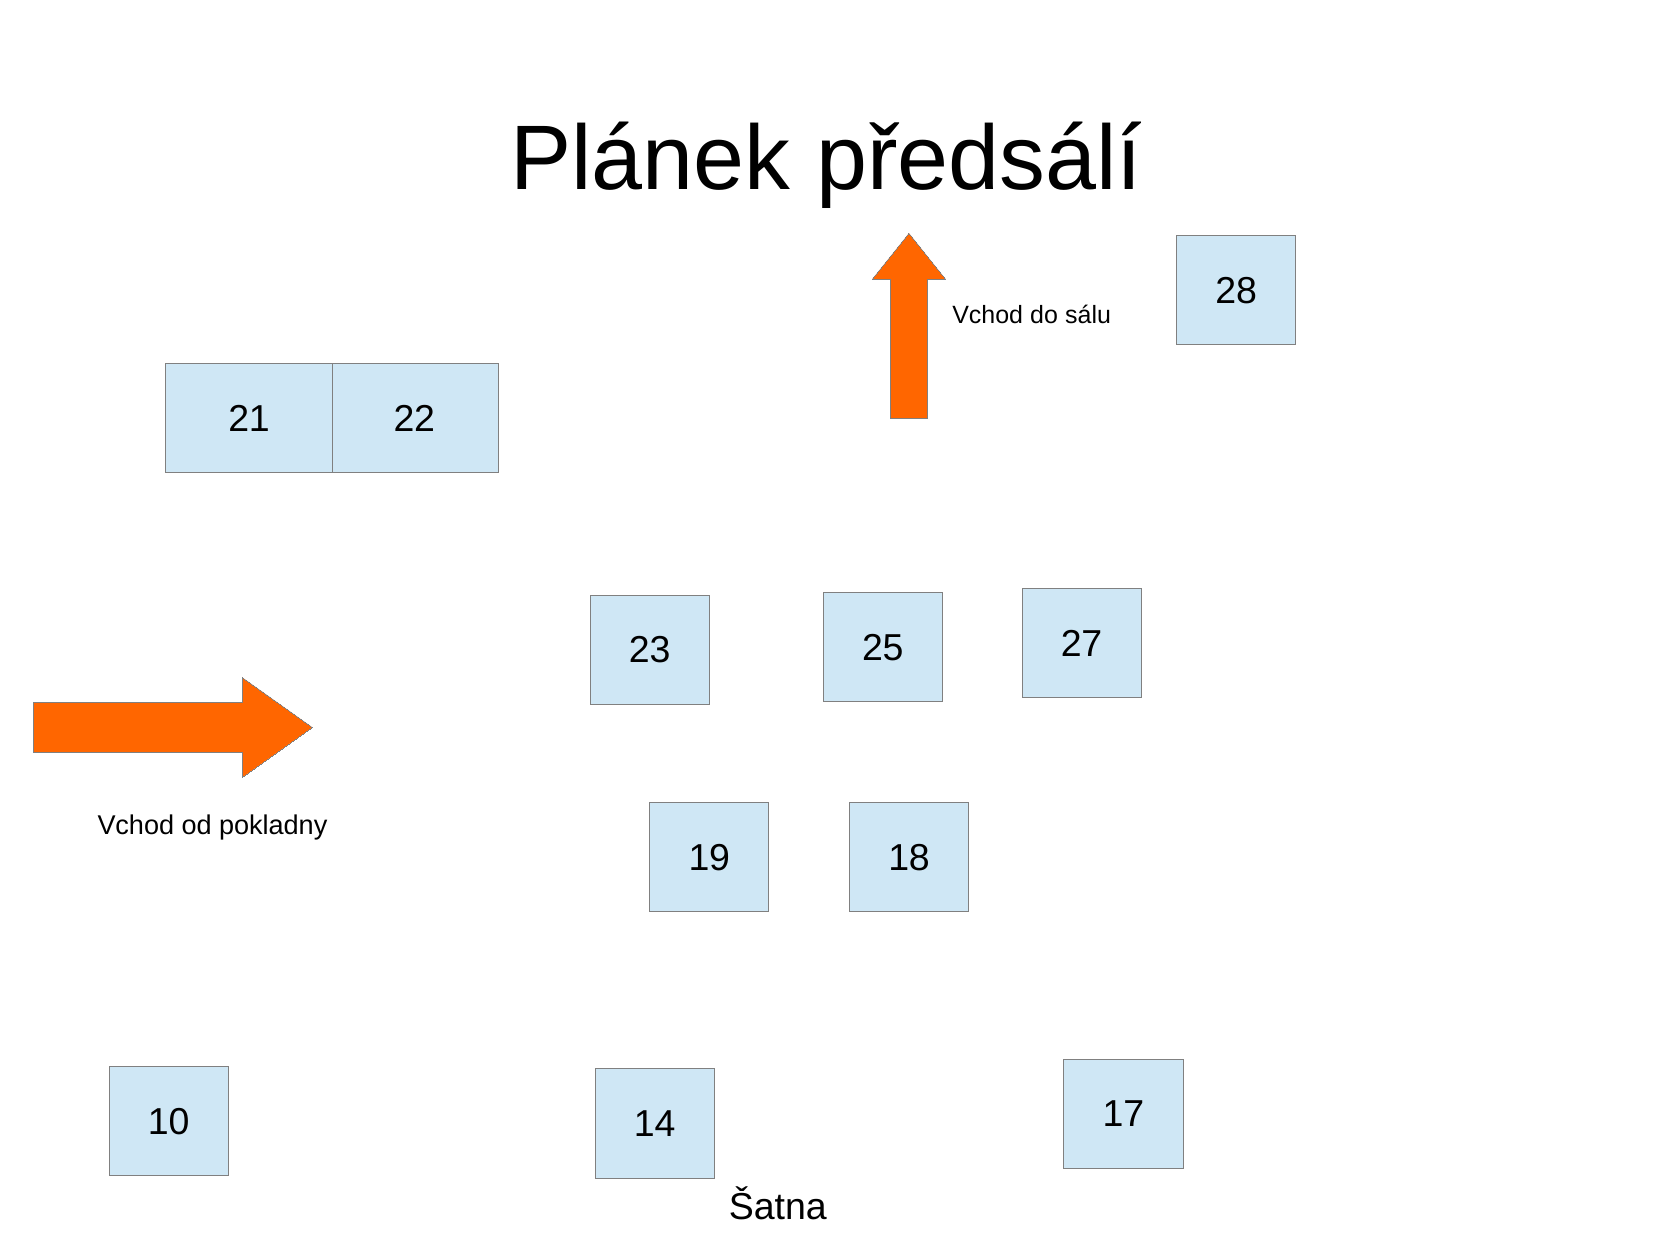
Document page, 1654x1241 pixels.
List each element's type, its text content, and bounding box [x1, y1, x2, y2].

text_box 21 [165, 364, 333, 473]
text_box 25 [823, 593, 943, 702]
title Plánek předsálí [82, 49, 1571, 257]
text_box 27 [1022, 589, 1141, 698]
text_box 19 [650, 802, 769, 912]
text_box 23 [590, 595, 709, 704]
text_box [872, 233, 946, 419]
text_box 14 [595, 1069, 714, 1178]
text_box 18 [850, 803, 969, 912]
text_box [33, 677, 313, 778]
text_box Šatna [714, 1178, 842, 1235]
text_box 28 [1177, 236, 1296, 345]
text_box 17 [1064, 1059, 1183, 1168]
text_box 10 [109, 1066, 228, 1176]
text_box 22 [333, 364, 498, 473]
text_box Vchod do sálu [937, 293, 1143, 337]
text_box Vchod od pokladny [82, 802, 254, 878]
